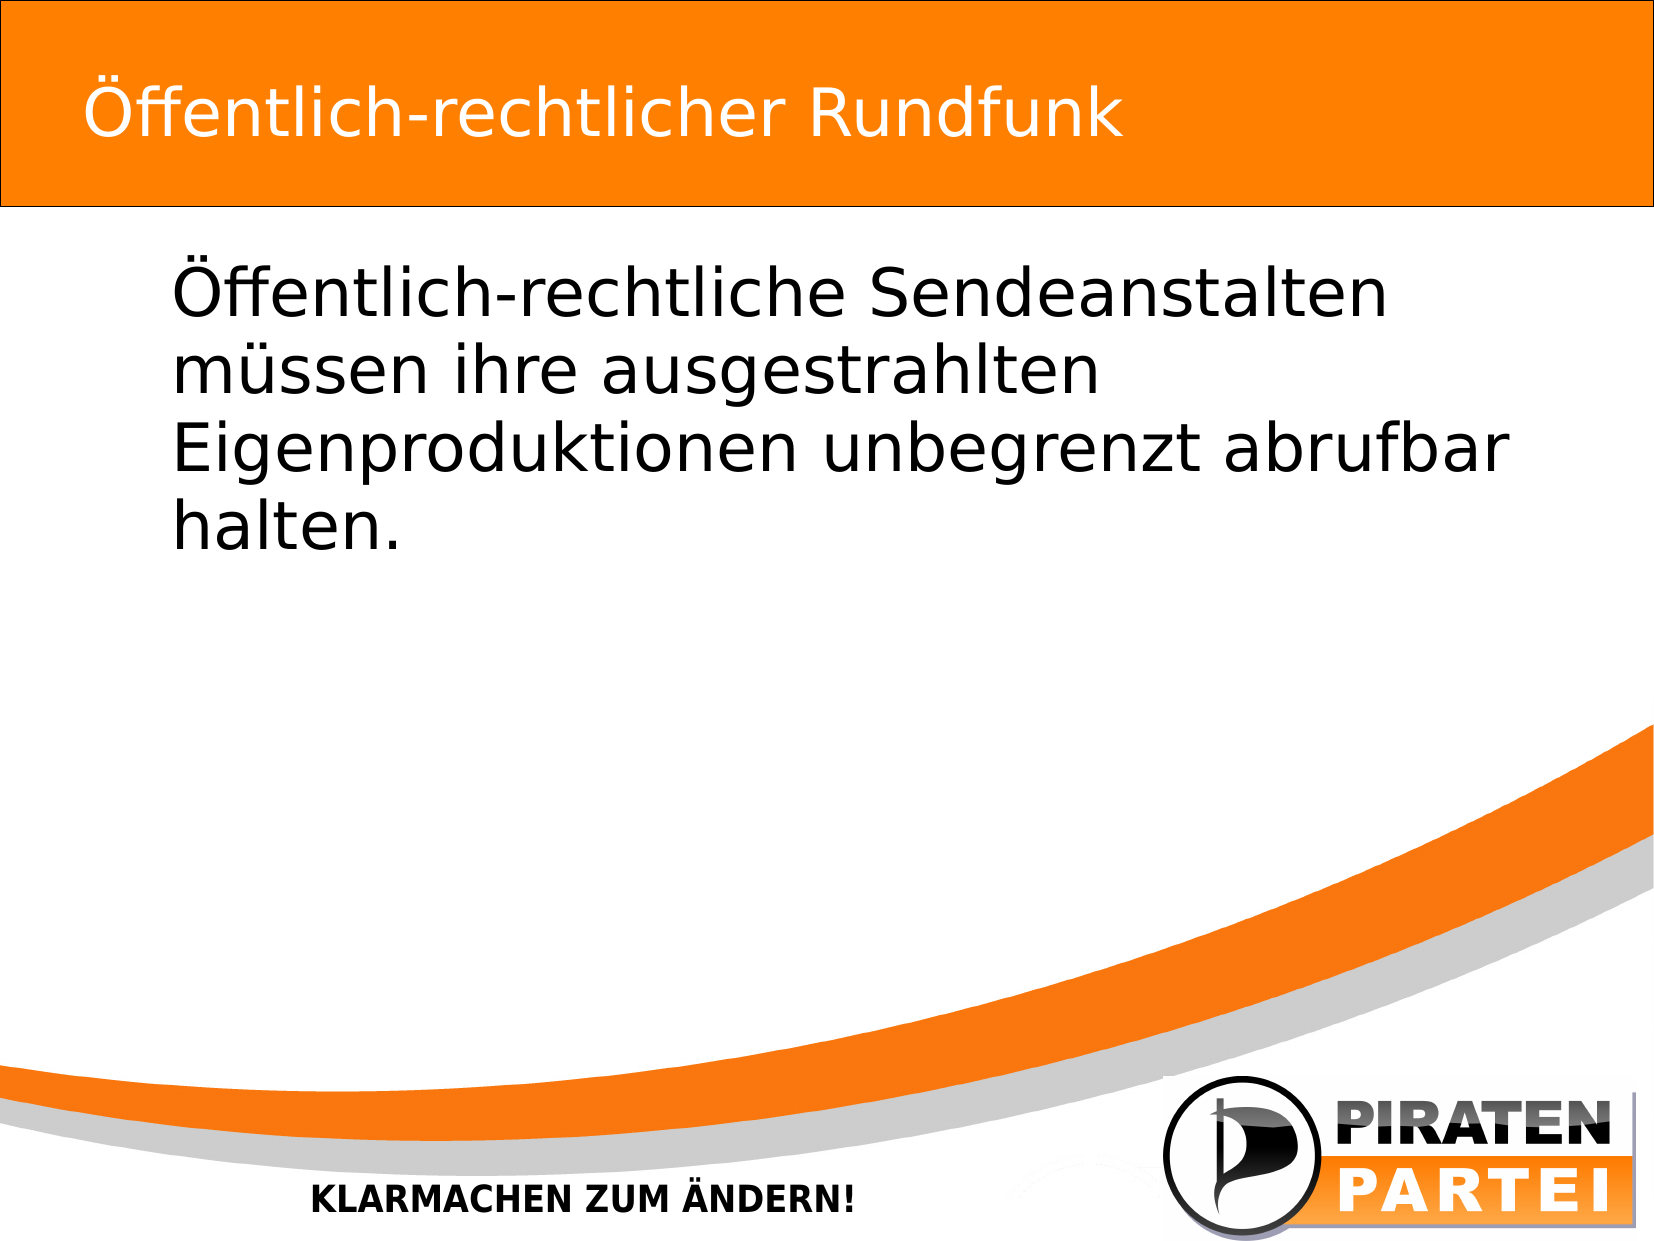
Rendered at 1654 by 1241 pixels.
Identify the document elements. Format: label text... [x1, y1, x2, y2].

picture [796, 1190, 803, 1197]
title Öffentlich-rechtlicher Rundfunk [82, 56, 1571, 170]
picture [392, 1190, 399, 1197]
list Öffentlich-rechtliche Sendeanstalten müssen ihre ausgestrahlten Eigenproduktionen unbegrenzt abrufbar halten. [82, 236, 1571, 1055]
picture [745, 1190, 756, 1199]
picture [0, 699, 1654, 1241]
